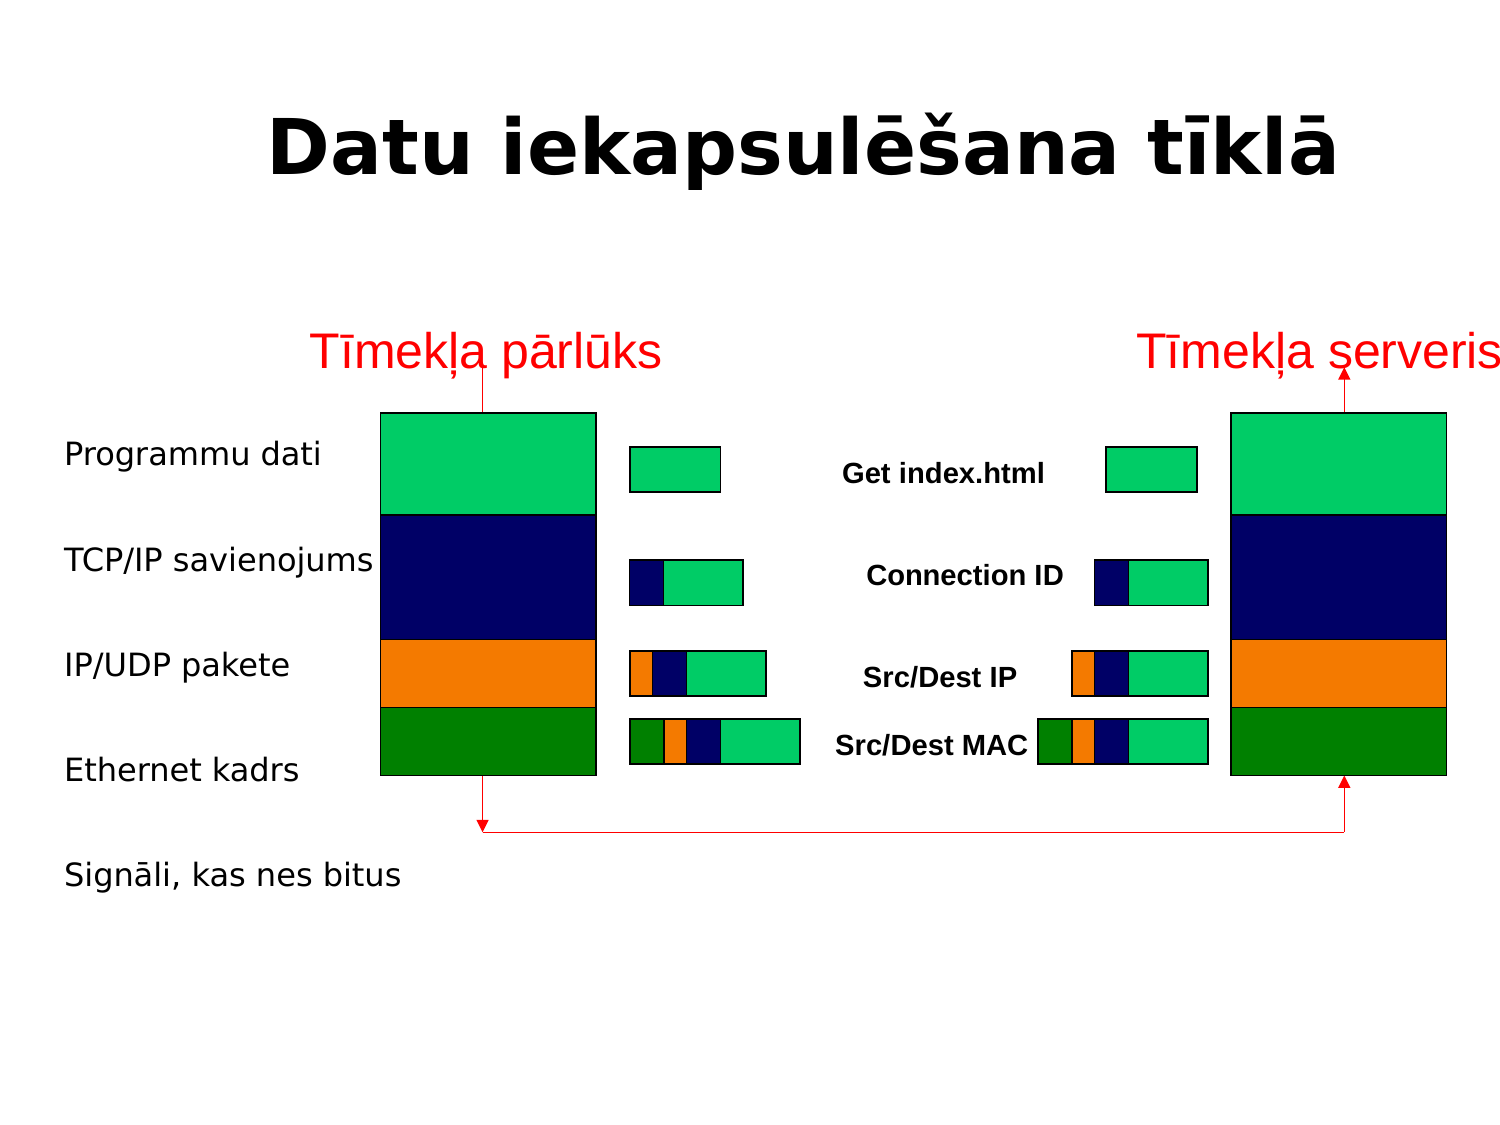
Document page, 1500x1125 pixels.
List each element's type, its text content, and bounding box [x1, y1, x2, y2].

text_box Tīmekļa serveris [1121, 310, 1500, 386]
text_box [380, 412, 596, 776]
text_box [1094, 560, 1208, 606]
text_box [1044, 718, 1208, 765]
list Programmu dati TCP/IP savienojums IP/UDP pakete Ethernet kadrs Signāli, kas nes bitus [64, 433, 451, 895]
text_box Src/Dest IP [779, 650, 1033, 701]
text_box [629, 446, 721, 493]
text_box Src/Dest MAC [784, 718, 1044, 769]
text_box [1230, 412, 1447, 776]
text_box [1106, 446, 1197, 493]
text_box [629, 560, 744, 606]
text_box Get index.html [791, 446, 1061, 497]
text_box [1071, 650, 1208, 697]
text_box [629, 718, 784, 765]
text_box Connection ID [815, 548, 1080, 599]
title Datu iekapsulēšana tīklā [203, 31, 1405, 258]
text_box Tīmekļa pārlūks [294, 310, 678, 386]
text_box [629, 650, 767, 697]
